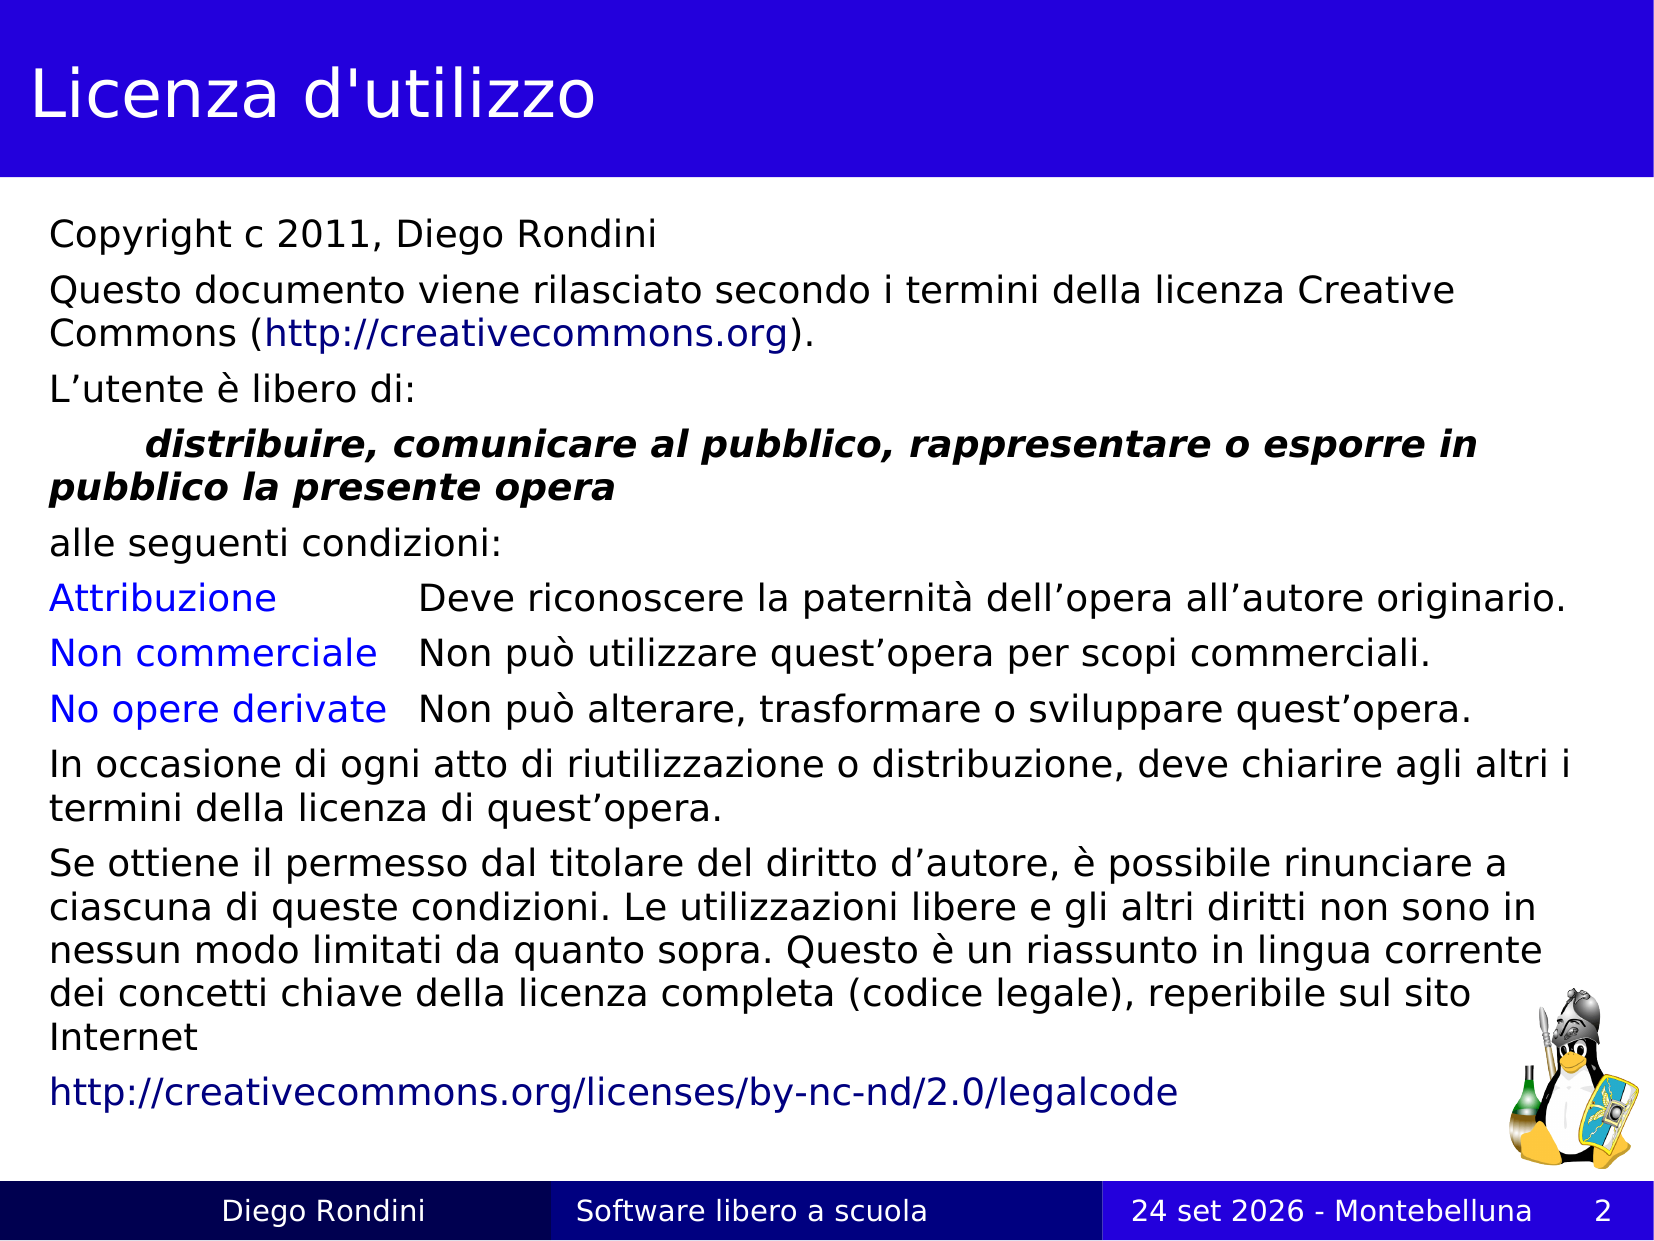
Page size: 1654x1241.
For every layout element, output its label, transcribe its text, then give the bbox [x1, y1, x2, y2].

picture [1509, 988, 1639, 1169]
text_box Copyright c 2011, Diego Rondini Questo documento viene rilasciato secondo i termini della licenza Creative Commons (http://creativecommons.org). L’utente è libero di: distribuire, comunicare al pubblico, rappresentare o esporre in pubblico la presente opera alle seguenti condizioni: Attribuzione Deve riconoscere la paternità dell’opera all’autore originario. Non commerciale Non può utilizzare quest’opera per scopi commerciali. No opere derivate Non può alterare, trasformare o sviluppare quest’opera. In occasione di ogni atto di riutilizzazione o distribuzione, deve chiarire agli altri i termini della licenza di quest’opera. Se ottiene il permesso dal titolare del diritto d’autore, è possibile rinunciare a ciascuna di queste condizioni. Le utilizzazioni libere e gli altri diritti non sono in nessun modo limitati da quanto sopra. Questo è un riassunto in lingua corrente dei concetti chiave della licenza completa (codice legale), reperibile sul sito Internet http://creativecommons.org/licenses/by-nc-nd/2.0/legalcode [34, 205, 1595, 1152]
title Licenza d'utilizzo [29, 0, 1518, 198]
